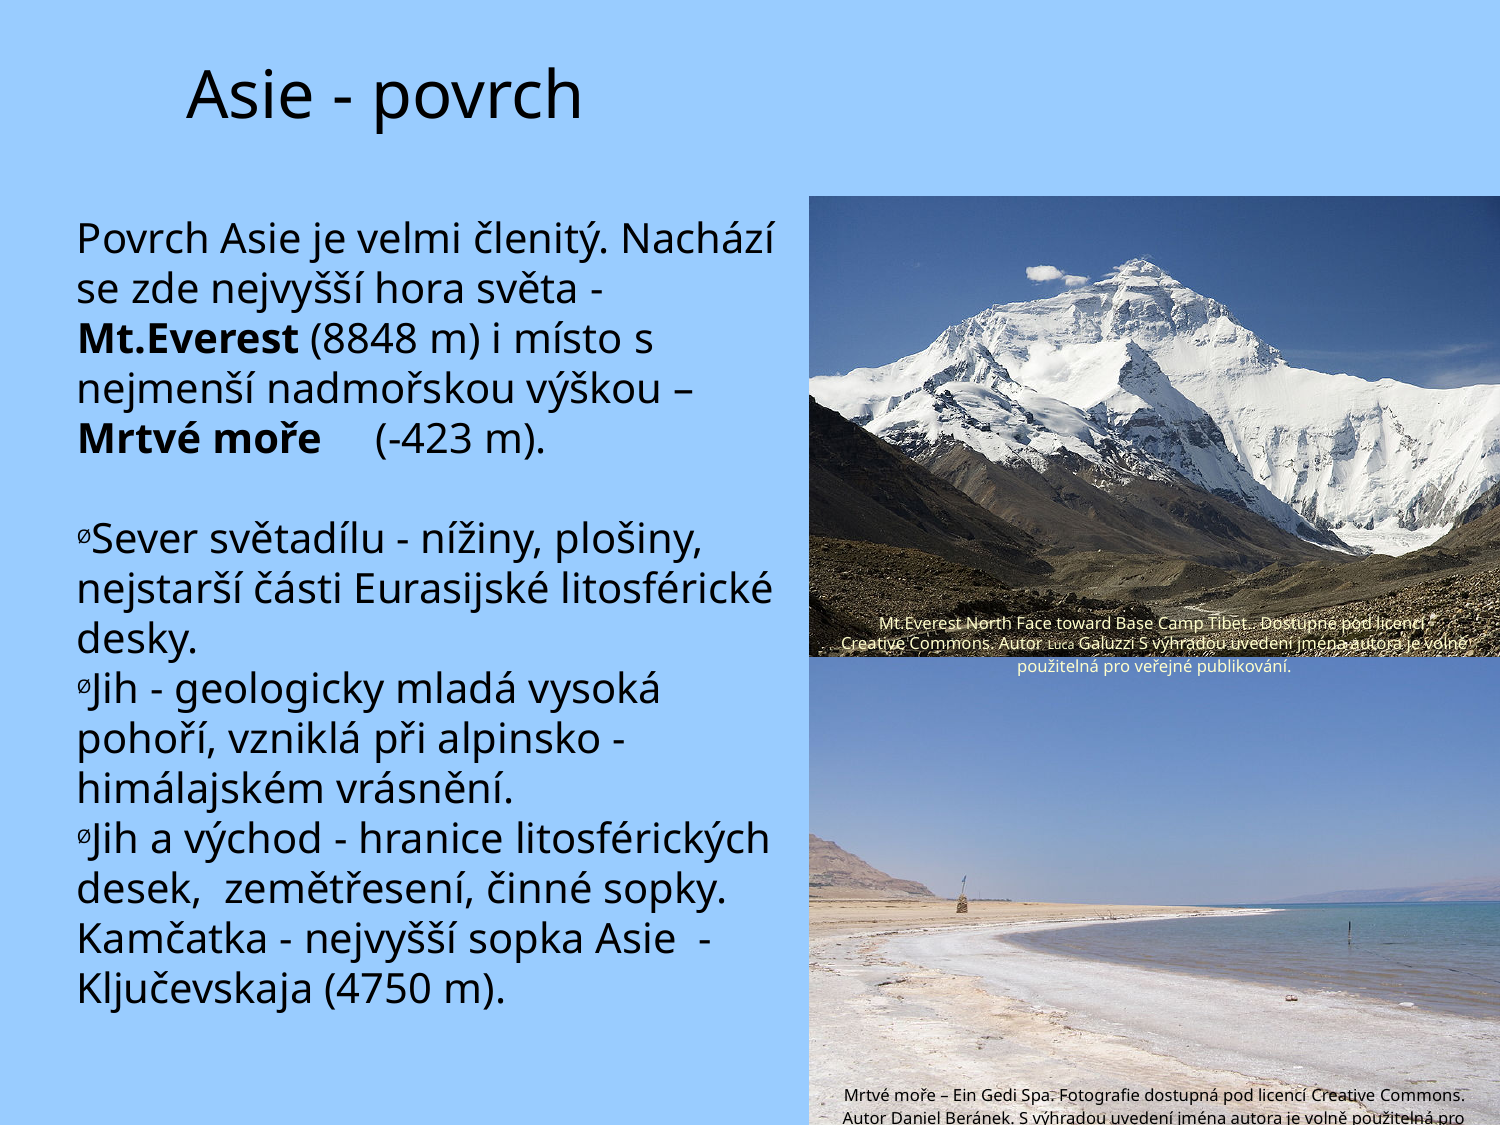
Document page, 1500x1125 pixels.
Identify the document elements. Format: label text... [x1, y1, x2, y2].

text_box Mt.Everest North Face toward Base Camp Tibet.. Dostupné pod licencí Creative Commons. Autor Luca Galuzzi S výhradou uvedení jména autora je volně použitelná pro veřejné publikování. [809, 597, 1500, 684]
picture [809, 684, 1500, 1070]
title Asie - povrch [171, 36, 1436, 179]
text_box Mrtvé moře – Ein Gedi Spa. Fotografie dostupná pod licencí Creative Commons. Autor Daniel Beránek. S výhradou uvedení jména autora je volně použitelná pro veřejné publikování. [809, 1070, 1500, 1125]
picture [809, 196, 1500, 597]
list Povrch Asie je velmi členitý. Nachází se zde nejvyšší hora světa - Mt.Everest (8848 m) i místo s nejmenší nadmořskou výškou – Mrtvé moře (-423 m). Sever světadílu - nížiny, plošiny, nejstarší části Eurasijské litosférické desky. Jih - geologicky mladá vysoká pohoří, vzniklá při alpinsko - himálajském vrásnění. Jih a východ - hranice litosférických desek, zemětřesení, činné sopky. Kamčatka - nejvyšší sopka Asie - Ključevskaja (4750 m). [76, 196, 798, 970]
